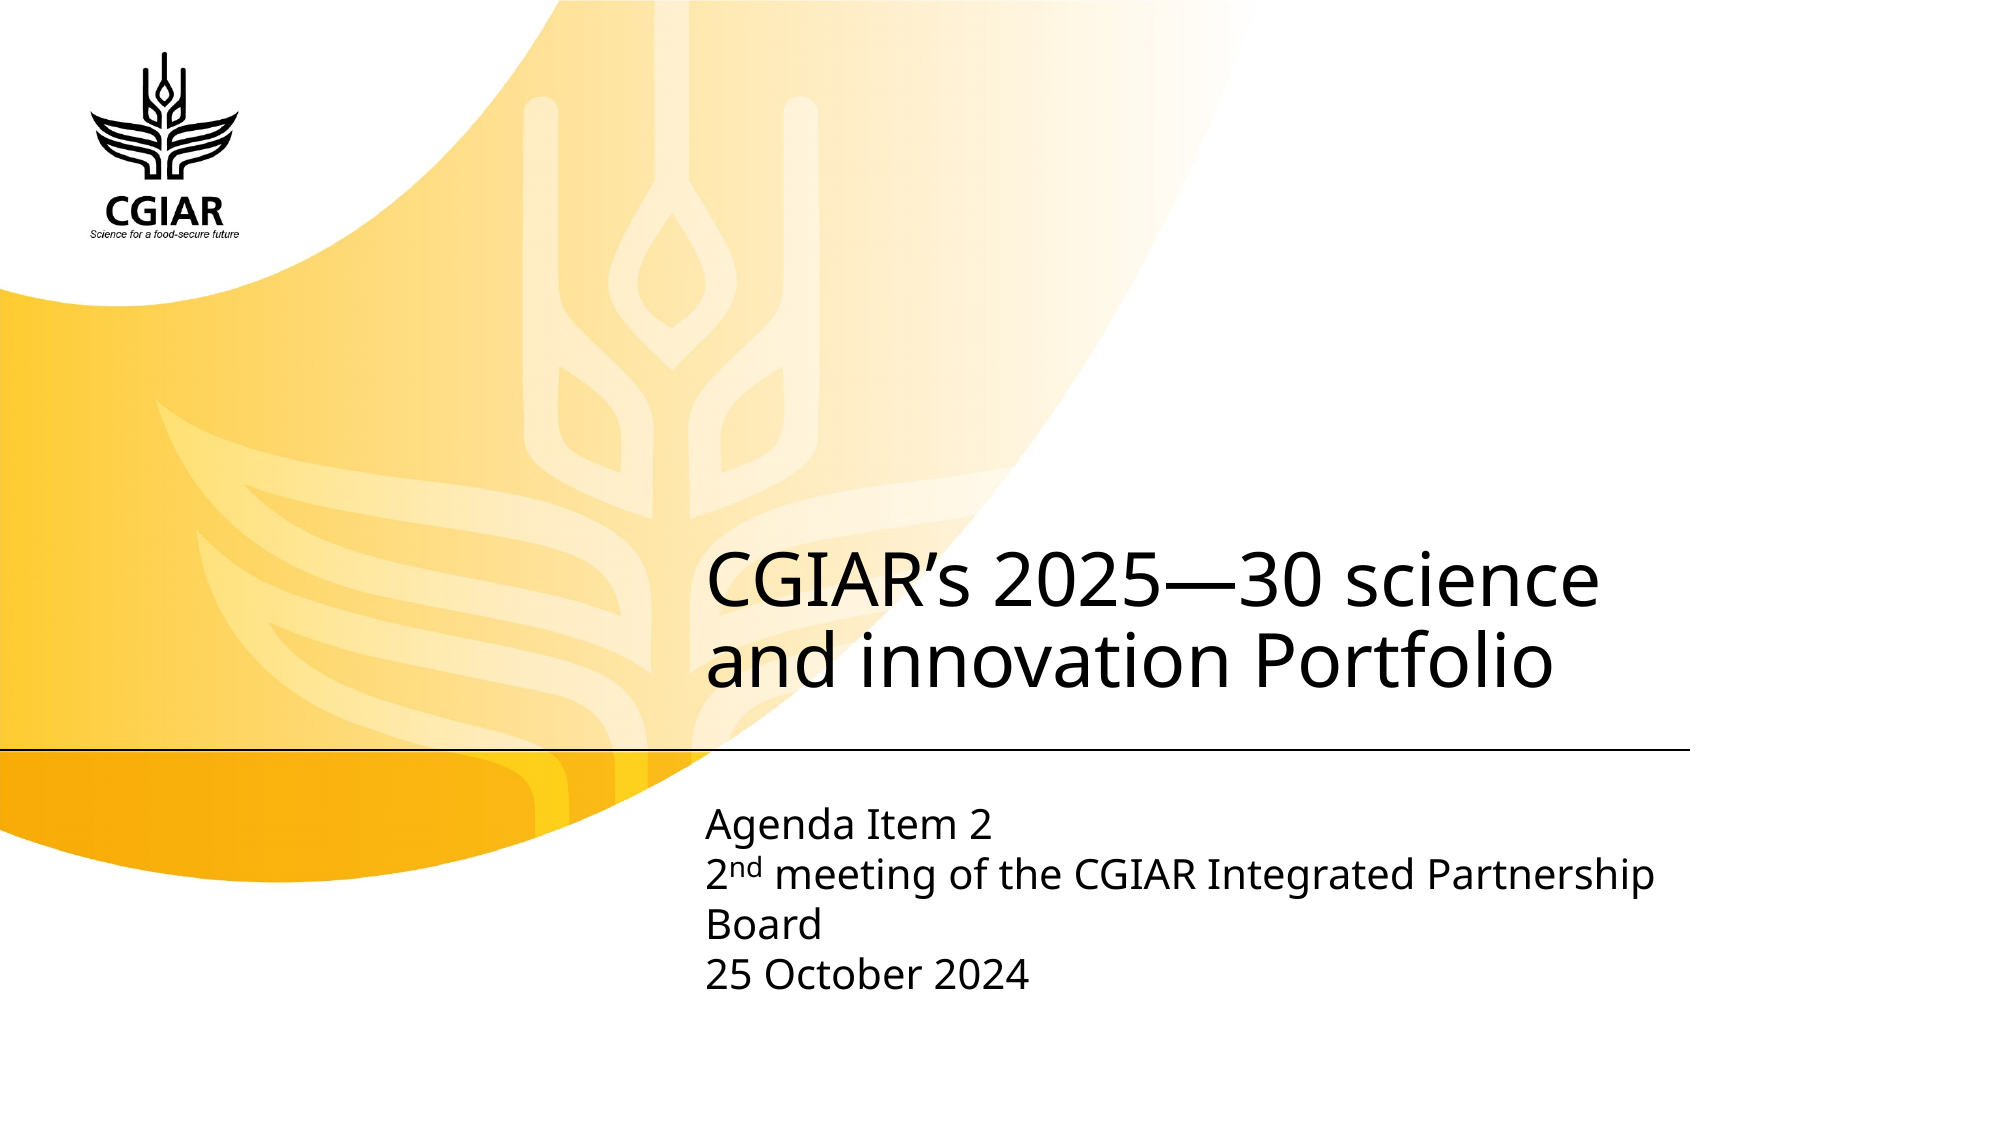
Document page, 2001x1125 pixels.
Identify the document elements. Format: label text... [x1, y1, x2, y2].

title CGIAR’s 2025—30 science and innovation Portfolio [697, 531, 1689, 712]
subtitle Agenda Item 2 2nd meeting of the CGIAR Integrated Partnership Board 25 October 2024 [697, 790, 1689, 957]
